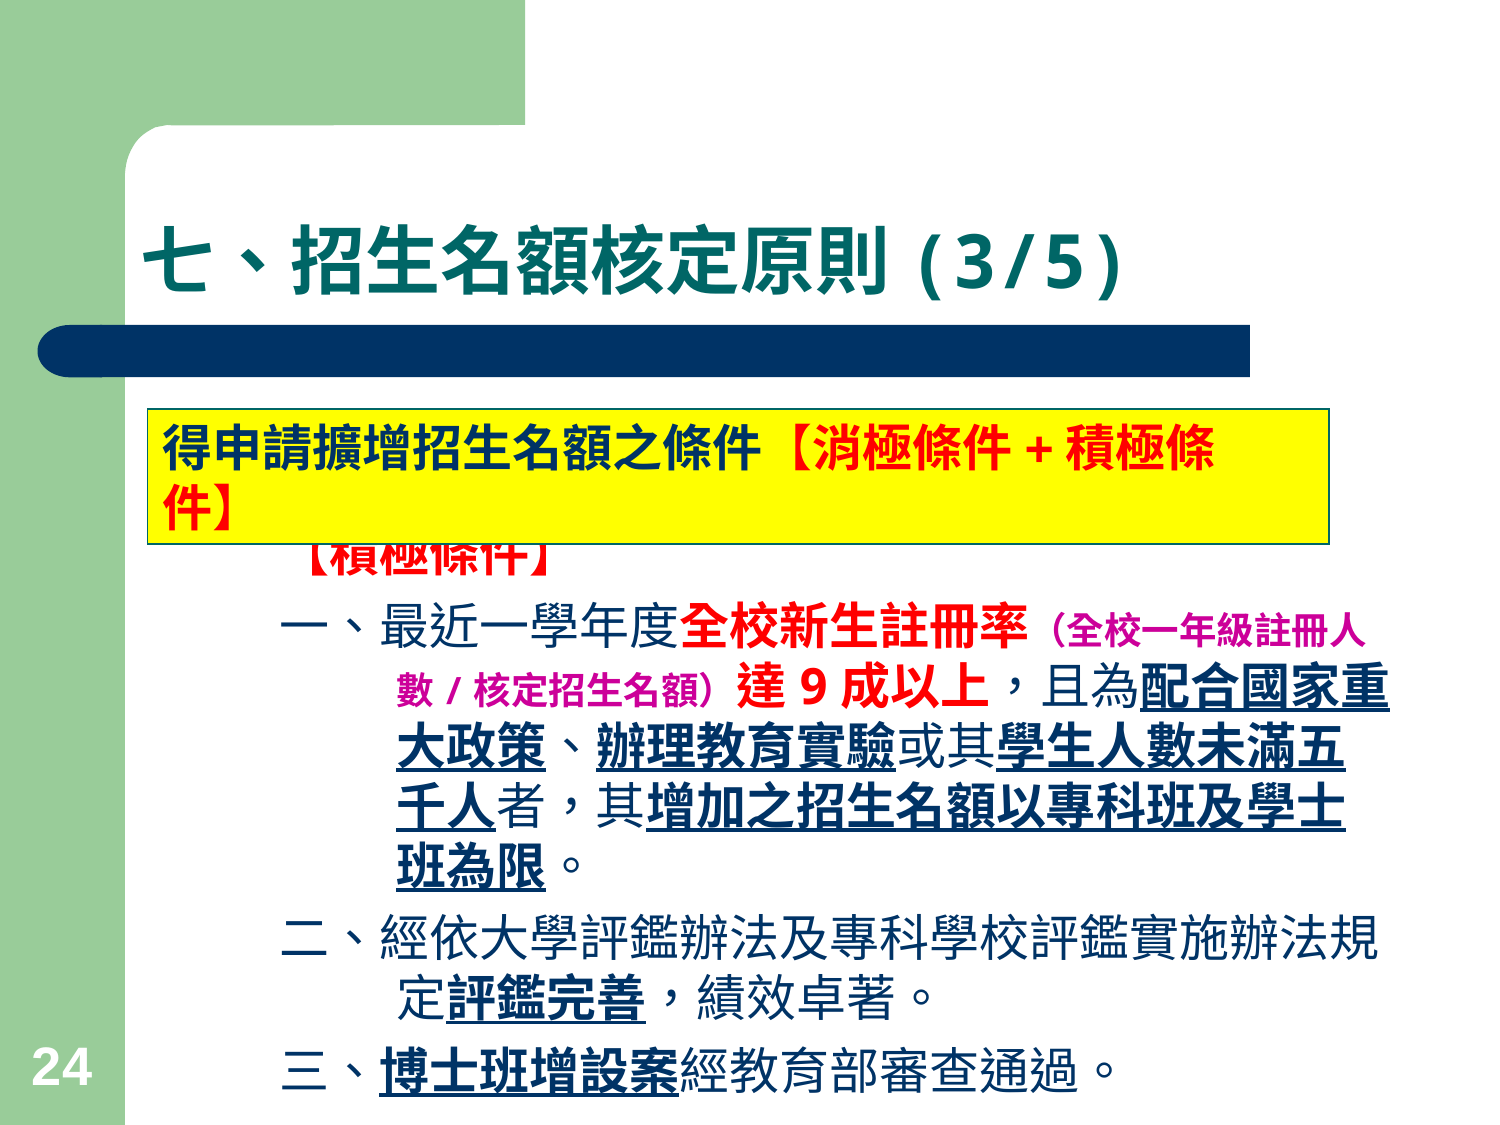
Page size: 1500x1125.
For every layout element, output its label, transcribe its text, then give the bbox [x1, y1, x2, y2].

list 【積極條件】 一、最近一學年度全校新生註冊率（全校一年級註冊人數/核定招生名額）達9成以上，且為配合國家重大政策、辦理教育實驗或其學生人數未滿五千人者，其增加之招生名額以專科班及學士班為限。 二、經依大學評鑑辦法及專科學校評鑑實施辦法規定評鑑完善，績效卓著。 三、博士班增設案經教育部審查通過。 [147, 514, 1410, 1125]
title 七、招生名額核定原則(3/5) [125, 125, 1426, 313]
text_box 得申請擴增招生名額之條件【消極條件+積極條件】 [147, 408, 1329, 486]
text_box [13, 1023, 111, 1105]
